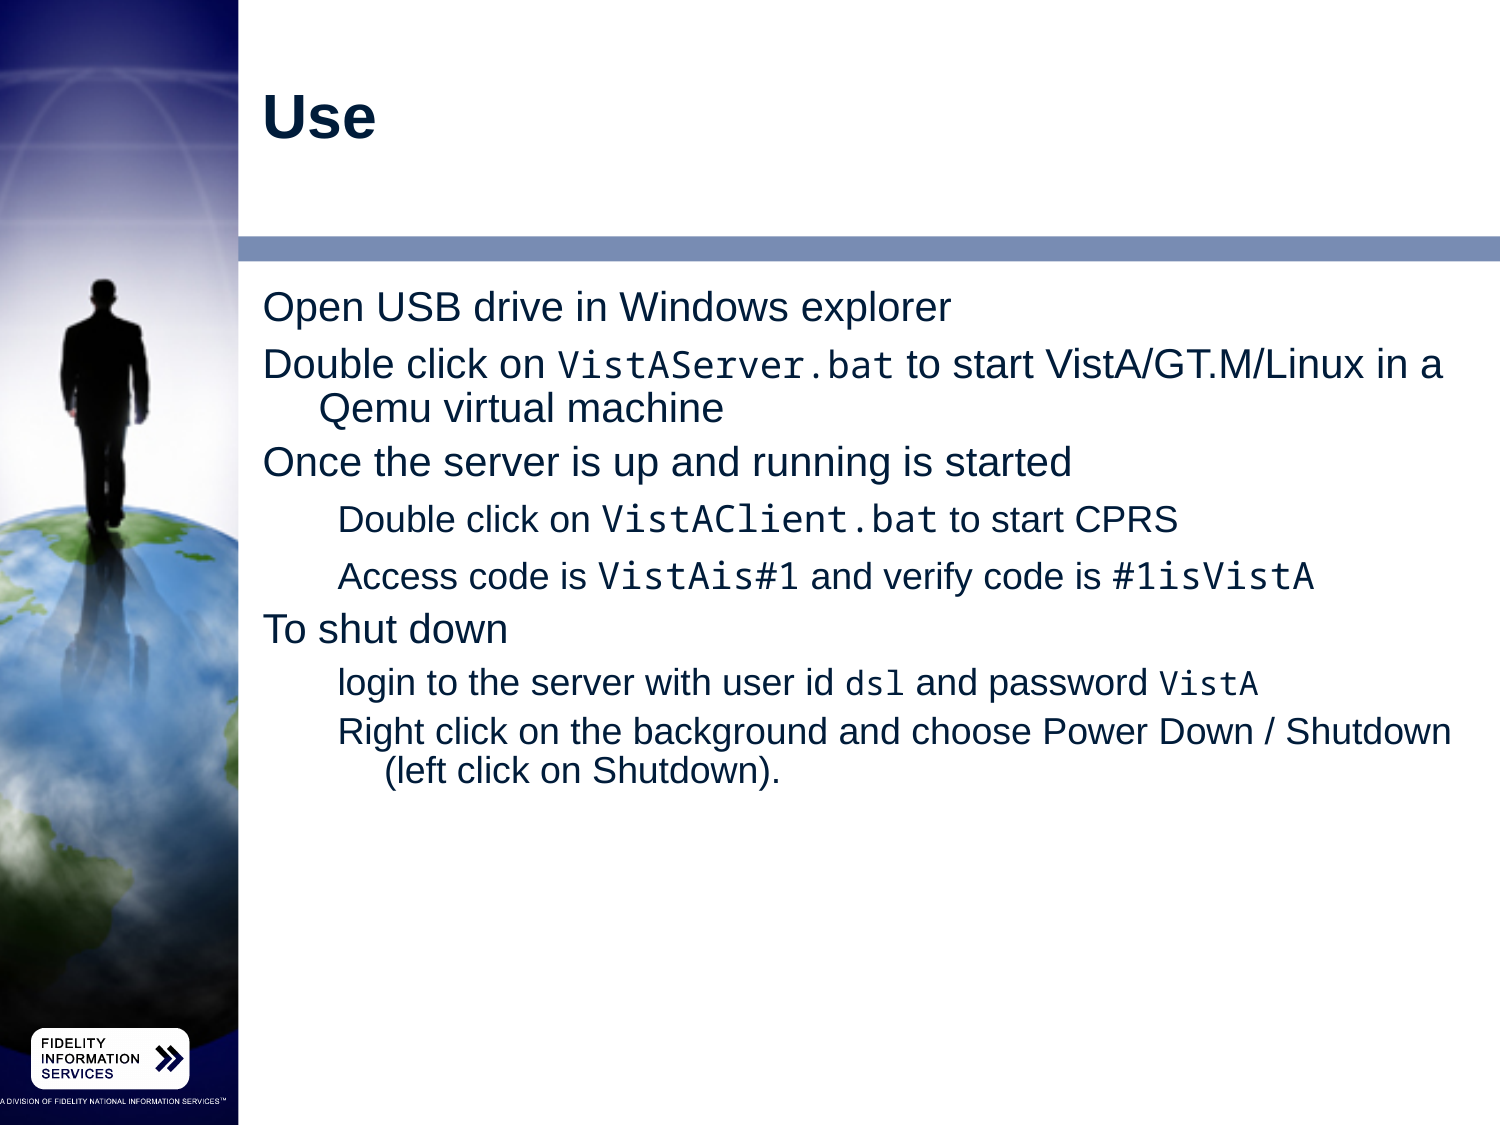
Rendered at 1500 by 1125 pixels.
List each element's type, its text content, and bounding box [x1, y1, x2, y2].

list Open USB drive in Windows explorer Double click on VistAServer.bat to start VistA/GT.M/Linux in a Qemu virtual machine Once the server is up and running is started Double click on VistAClient.bat to start CPRS Access code is VistAis#1 and verify code is #1isVistA To shut down login to the server with user id dsl and password VistA Right click on the background and choose Power Down / Shutdown (left click on Shutdown). [262, 287, 1463, 1063]
title Use [262, 24, 1463, 213]
picture [0, 0, 239, 1125]
